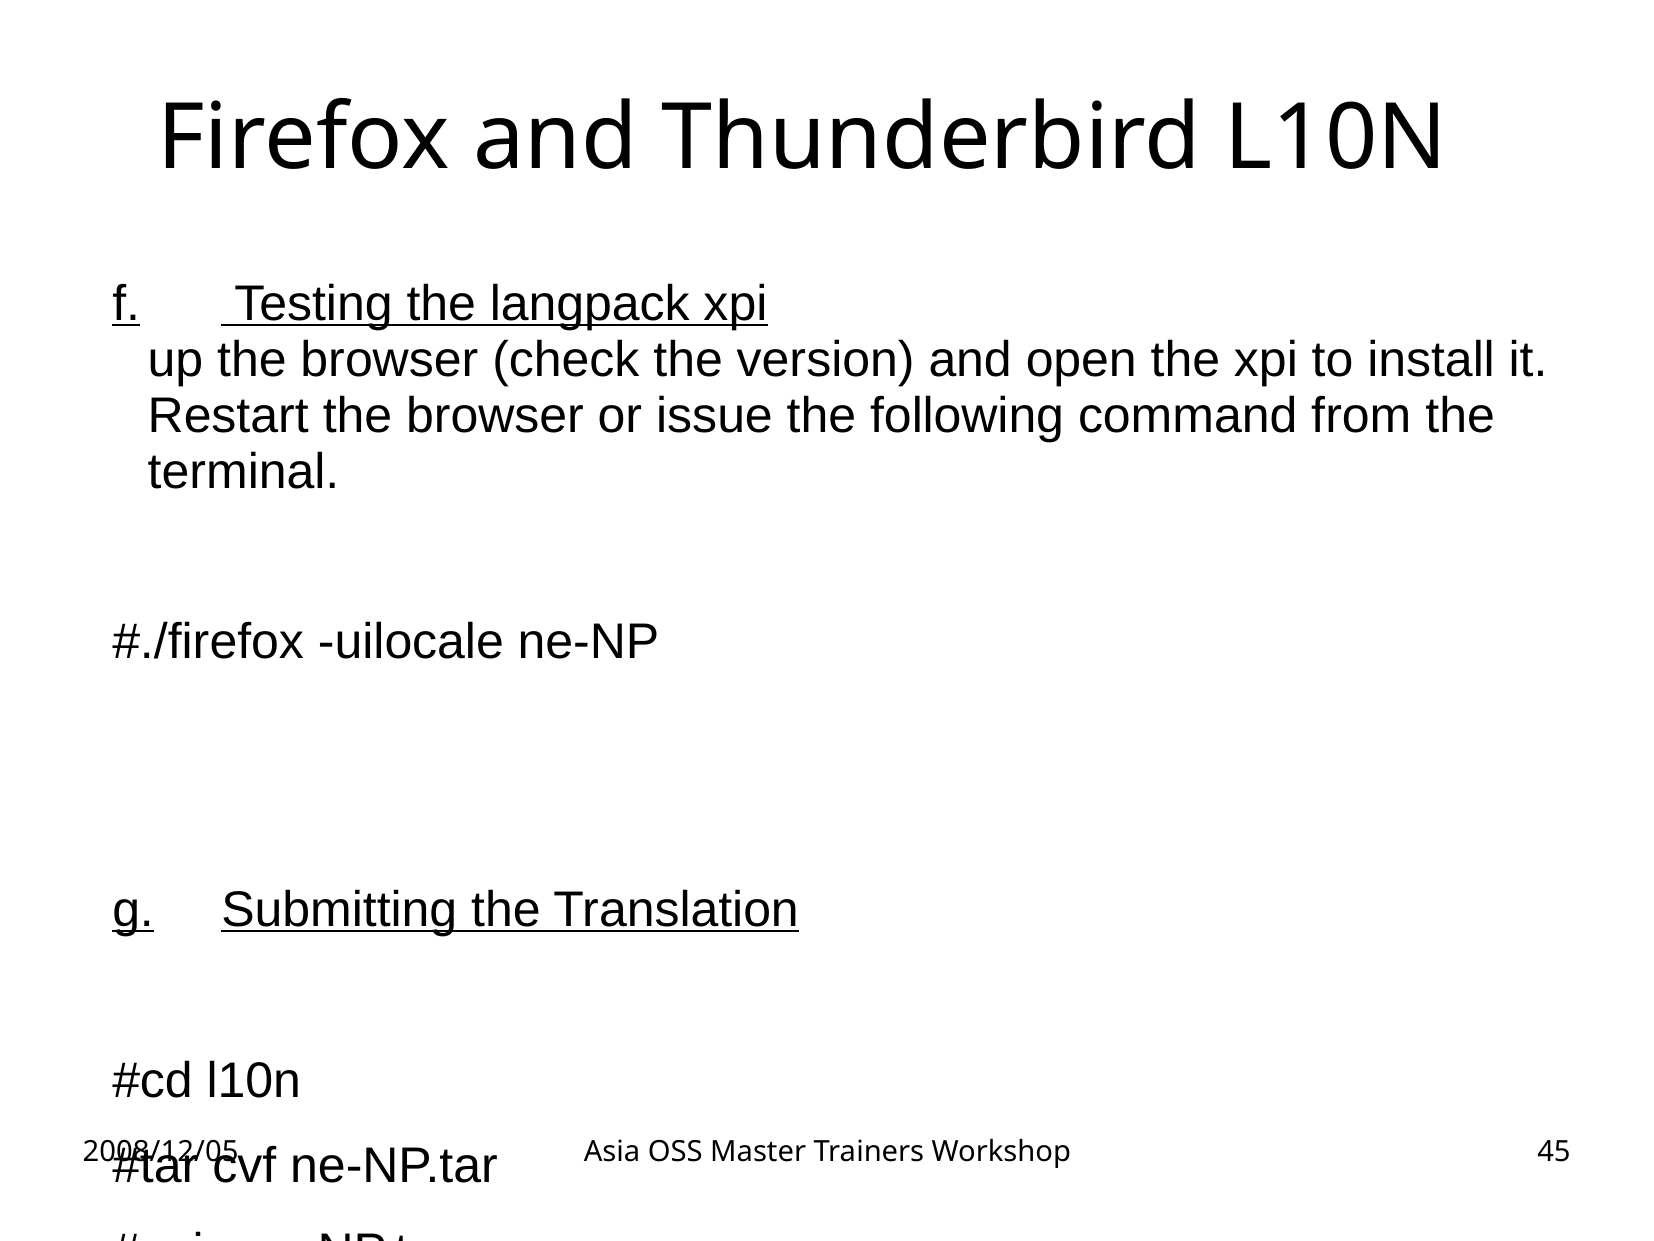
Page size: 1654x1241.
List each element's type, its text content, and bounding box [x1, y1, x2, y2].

list f. Testing the langpack xpi up the browser (check the version) and open the xpi to install it. Restart the browser or issue the following command from the terminal. #./firefox -uilocale ne-NP g. Submitting the Translation #cd l10n #tar cvf ne-NP.tar #gzip ne-NP.tar [76, 220, 1565, 1241]
title Firefox and Thunderbird L10N [59, 29, 1548, 237]
